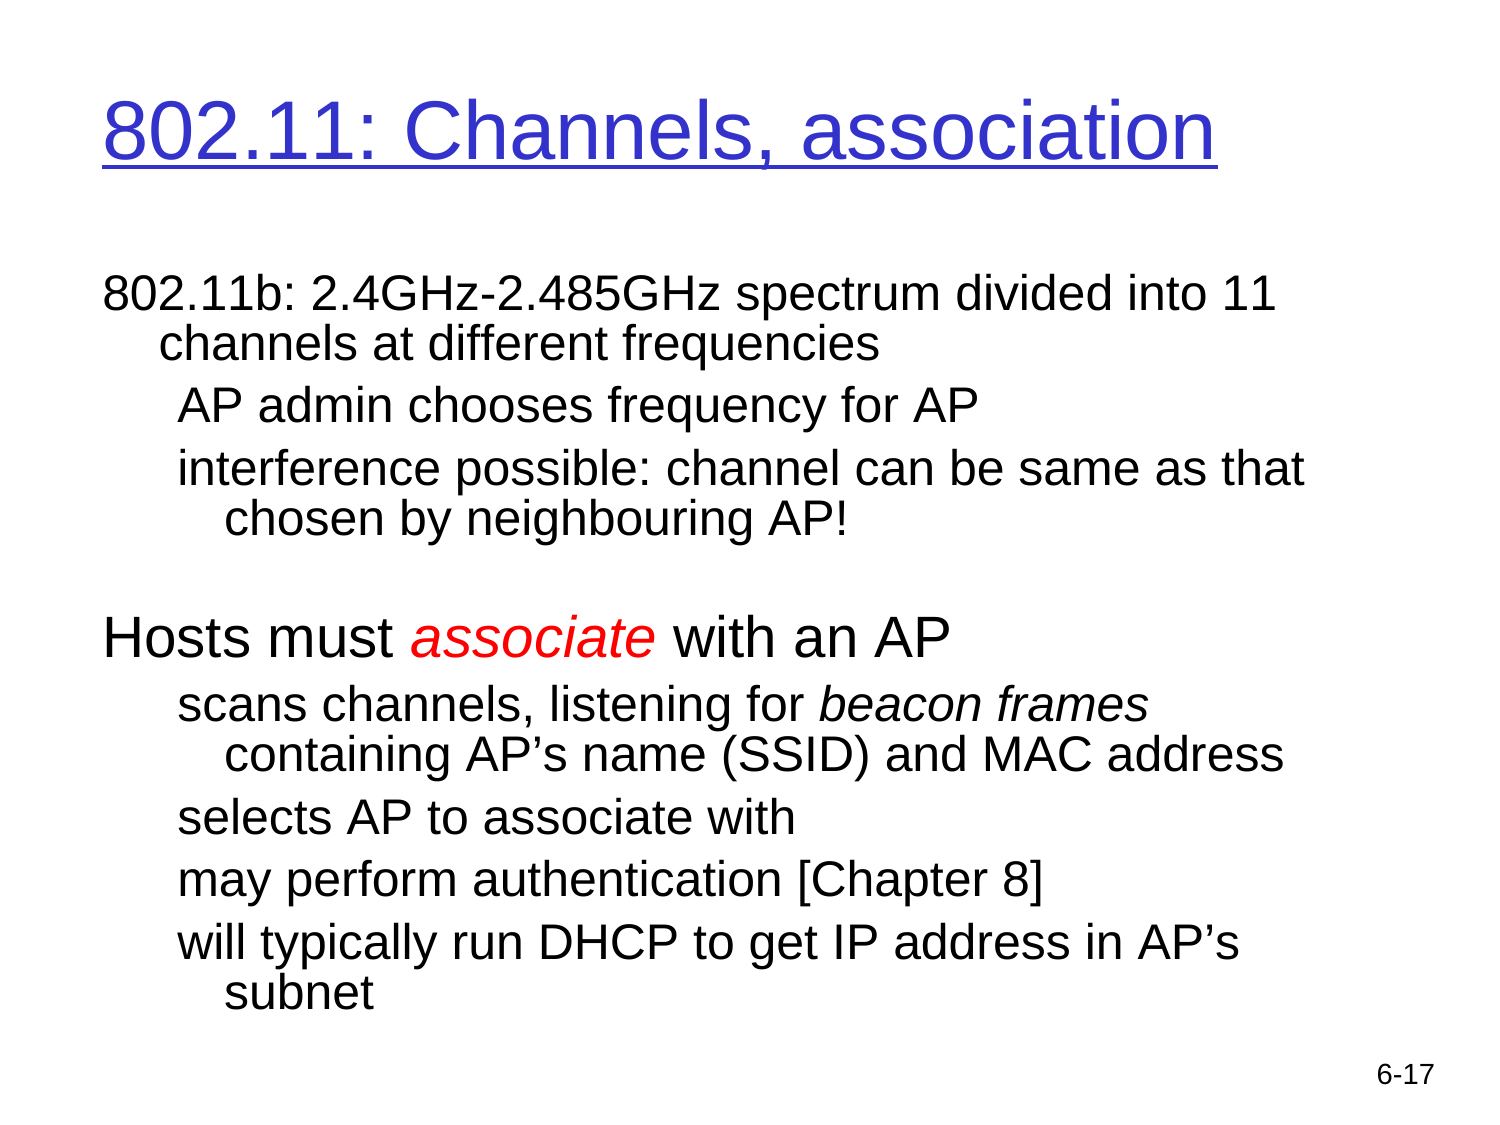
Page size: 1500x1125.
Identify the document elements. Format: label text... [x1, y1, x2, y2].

title 802.11: Channels, association [87, 37, 1363, 225]
list 802.11b: 2.4GHz-2.485GHz spectrum divided into 11 channels at different frequencies AP admin chooses frequency for AP interference possible: channel can be same as that chosen by neighbouring AP! Hosts must associate with an AP scans channels, listening for beacon frames containing AP’s name (SSID) and MAC address selects AP to associate with may perform authentication [Chapter 8] will typically run DHCP to get IP address in AP’s subnet [87, 262, 1363, 1106]
